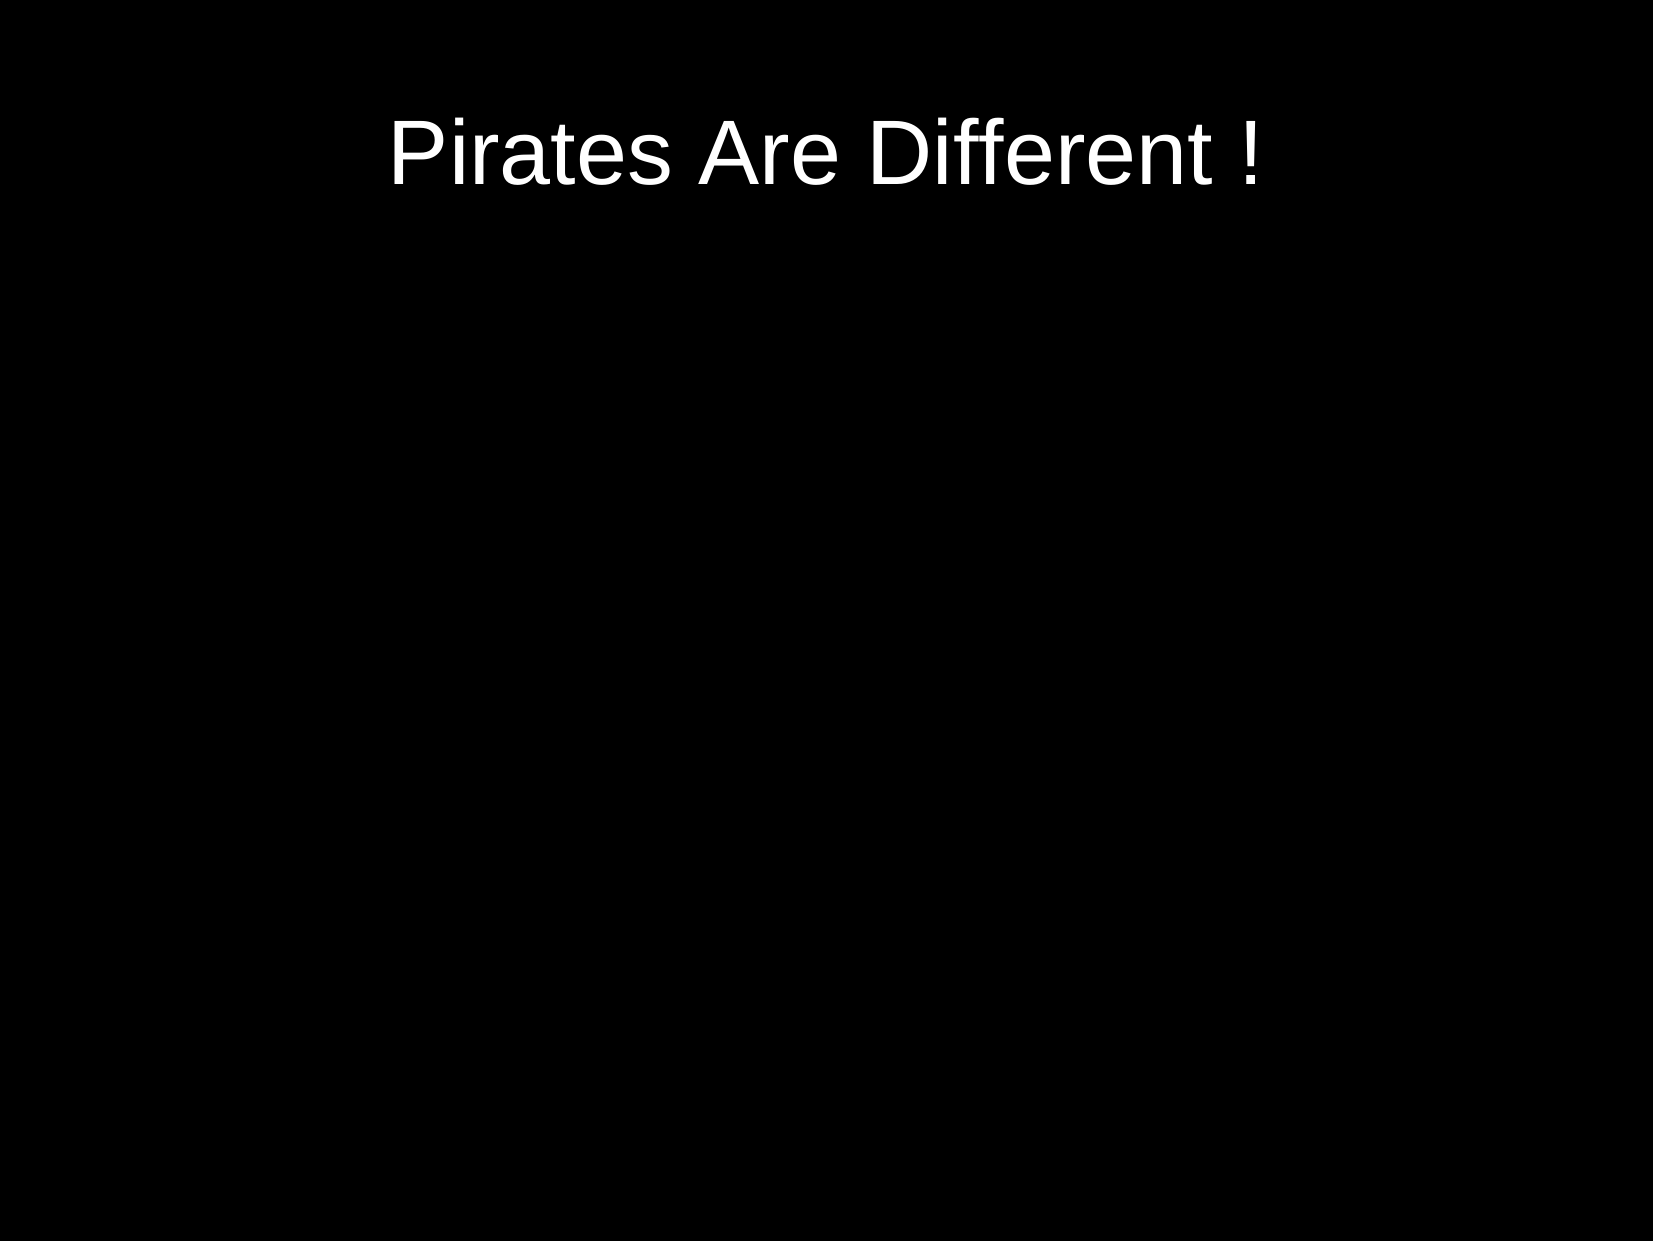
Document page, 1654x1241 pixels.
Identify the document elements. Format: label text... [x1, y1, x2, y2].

title Pirates Are Different ! [82, 49, 1571, 257]
